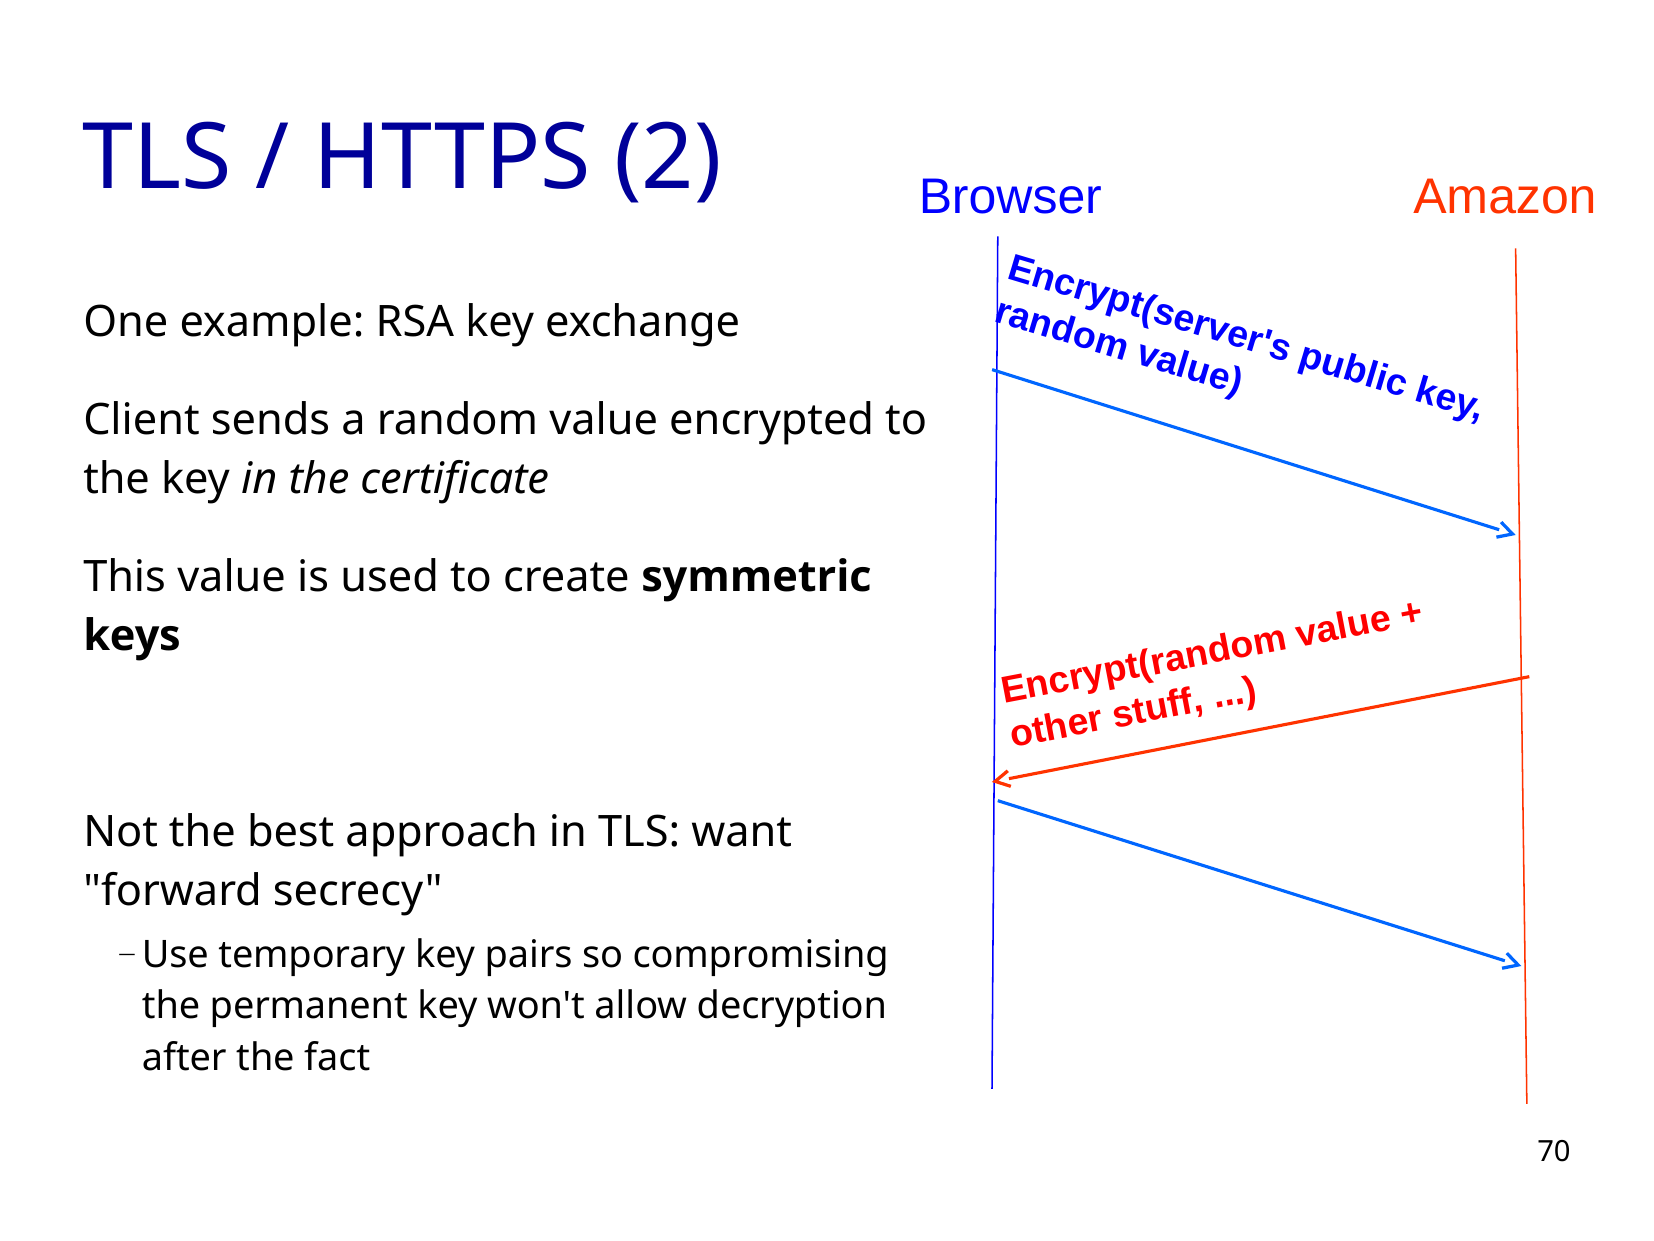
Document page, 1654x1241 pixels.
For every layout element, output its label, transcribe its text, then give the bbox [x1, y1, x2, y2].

title TLS / HTTPS (2) [82, 49, 1571, 257]
text_box Amazon [1398, 155, 1612, 231]
text_box Encrypt(server's public key, random value) [974, 230, 1576, 503]
text_box Encrypt(random value + other stuff, ...) [980, 560, 1531, 766]
text_box Browser [903, 155, 1117, 231]
list One example: RSA key exchange Client sends a random value encrypted to the key in the certificate This value is used to create symmetric keys Not the best approach in TLS: want "forward secrecy" Use temporary key pairs so compromising the permanent key won't allow decryption after the fact [60, 290, 931, 1096]
